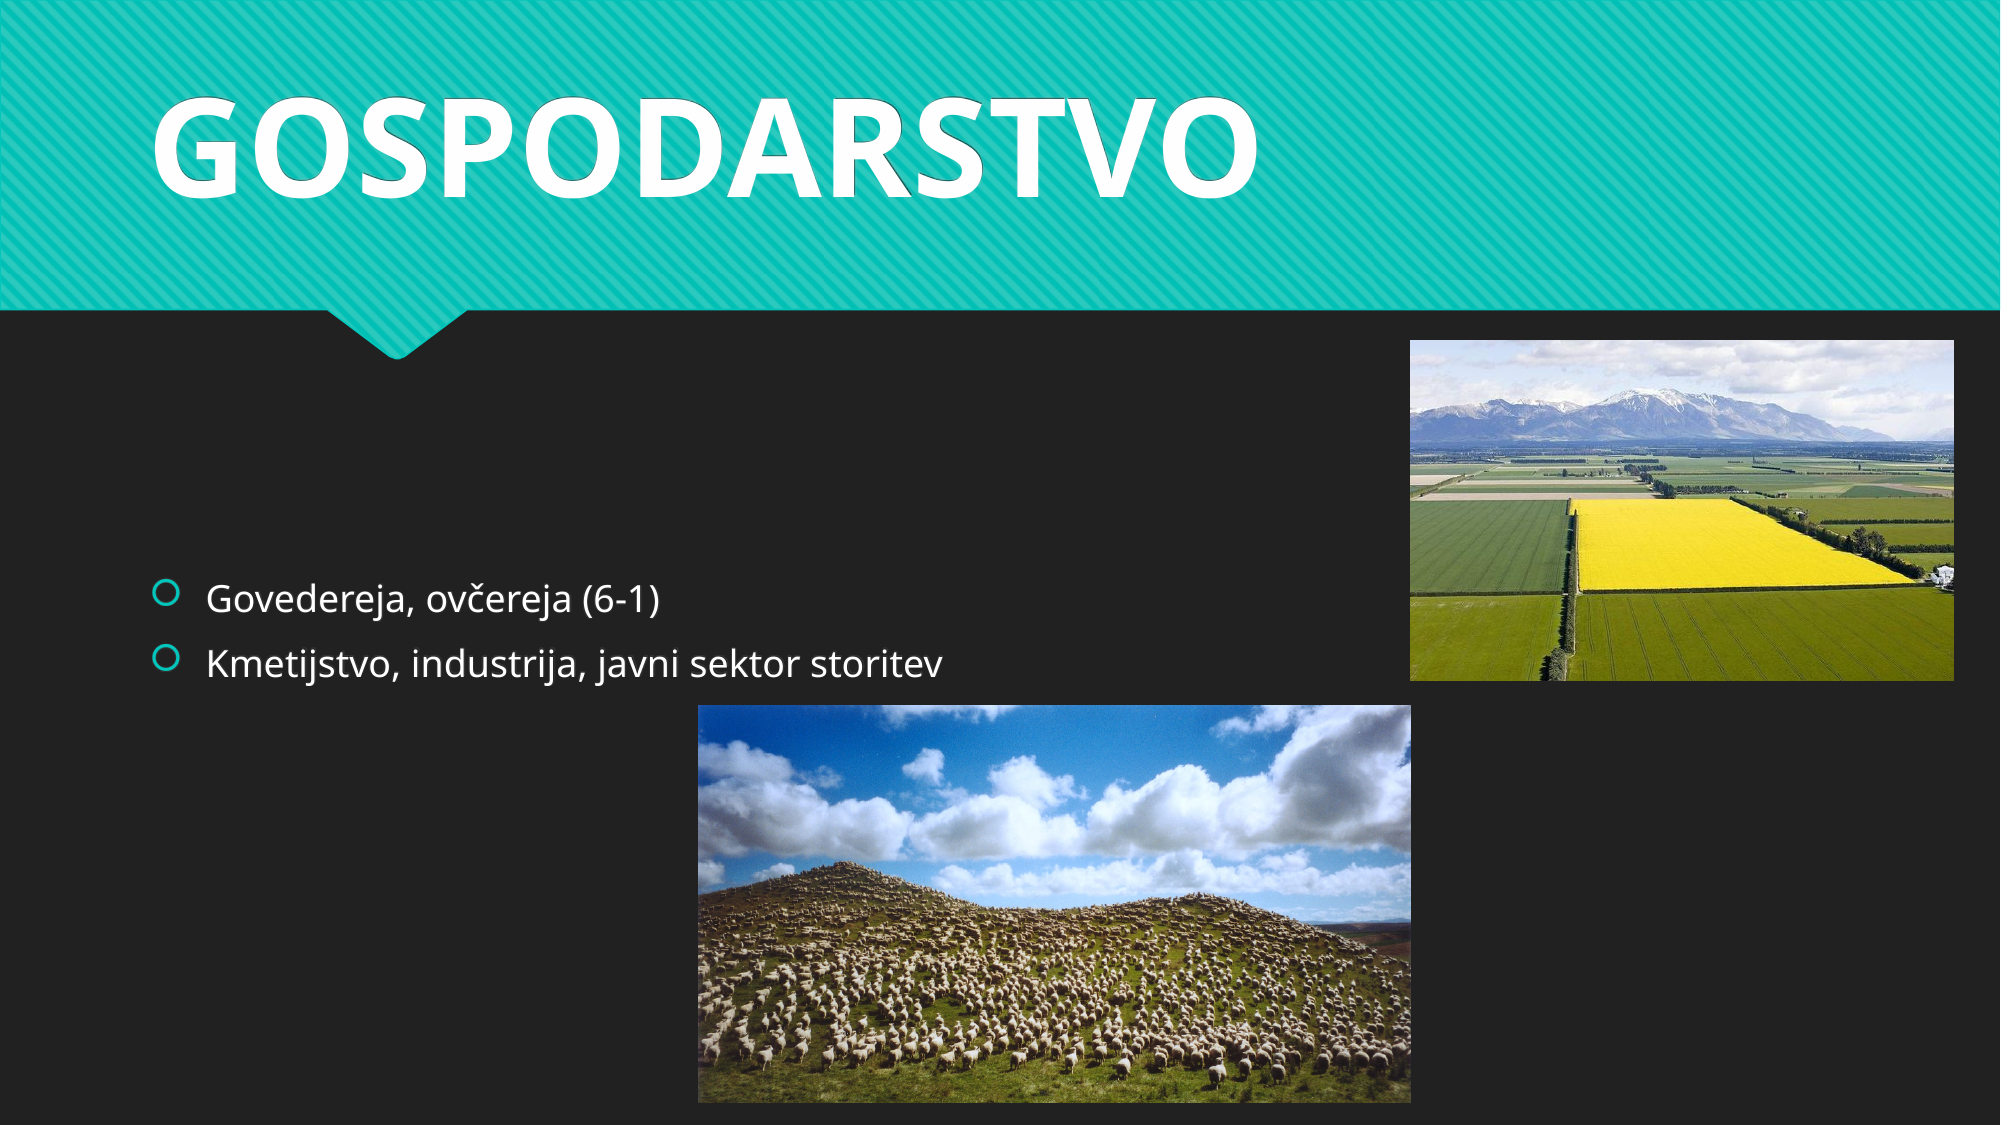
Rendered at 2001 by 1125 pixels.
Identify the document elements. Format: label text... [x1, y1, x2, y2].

picture [1, 1, 1999, 357]
picture [1410, 340, 1954, 681]
picture [698, 705, 1411, 1103]
title GOSPODARSTVO [132, 73, 1868, 233]
list Govedereja, ovčereja (6-1) Kmetijstvo, industrija, javni sektor storitev [134, 364, 1866, 962]
